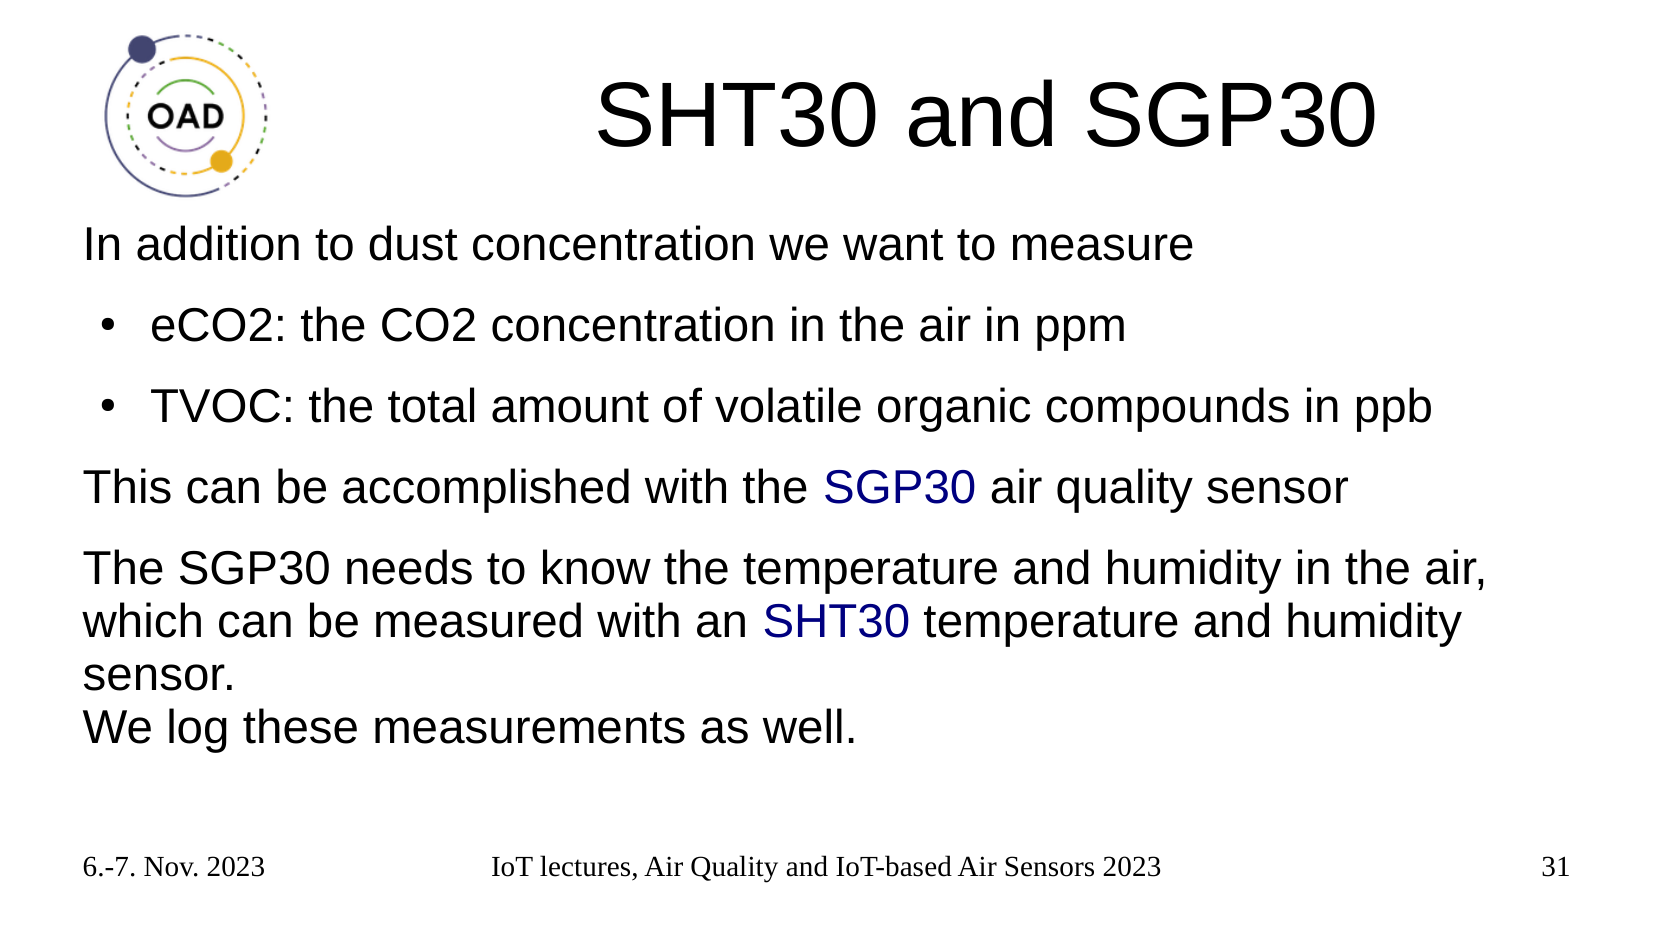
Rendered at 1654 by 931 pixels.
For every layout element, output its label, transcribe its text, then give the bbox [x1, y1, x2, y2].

title SHT30 and SGP30 [403, 37, 1571, 193]
list In addition to dust concentration we want to measure eCO2: the CO2 concentration in the air in ppm TVOC: the total amount of volatile organic compounds in ppb This can be accomplished with the SGP30 air quality sensor The SGP30 needs to know the temperature and humidity in the air, which can be measured with an SHT30 temperature and humidity sensor. We log these measurements as well. [82, 217, 1571, 757]
picture [64, 20, 302, 218]
